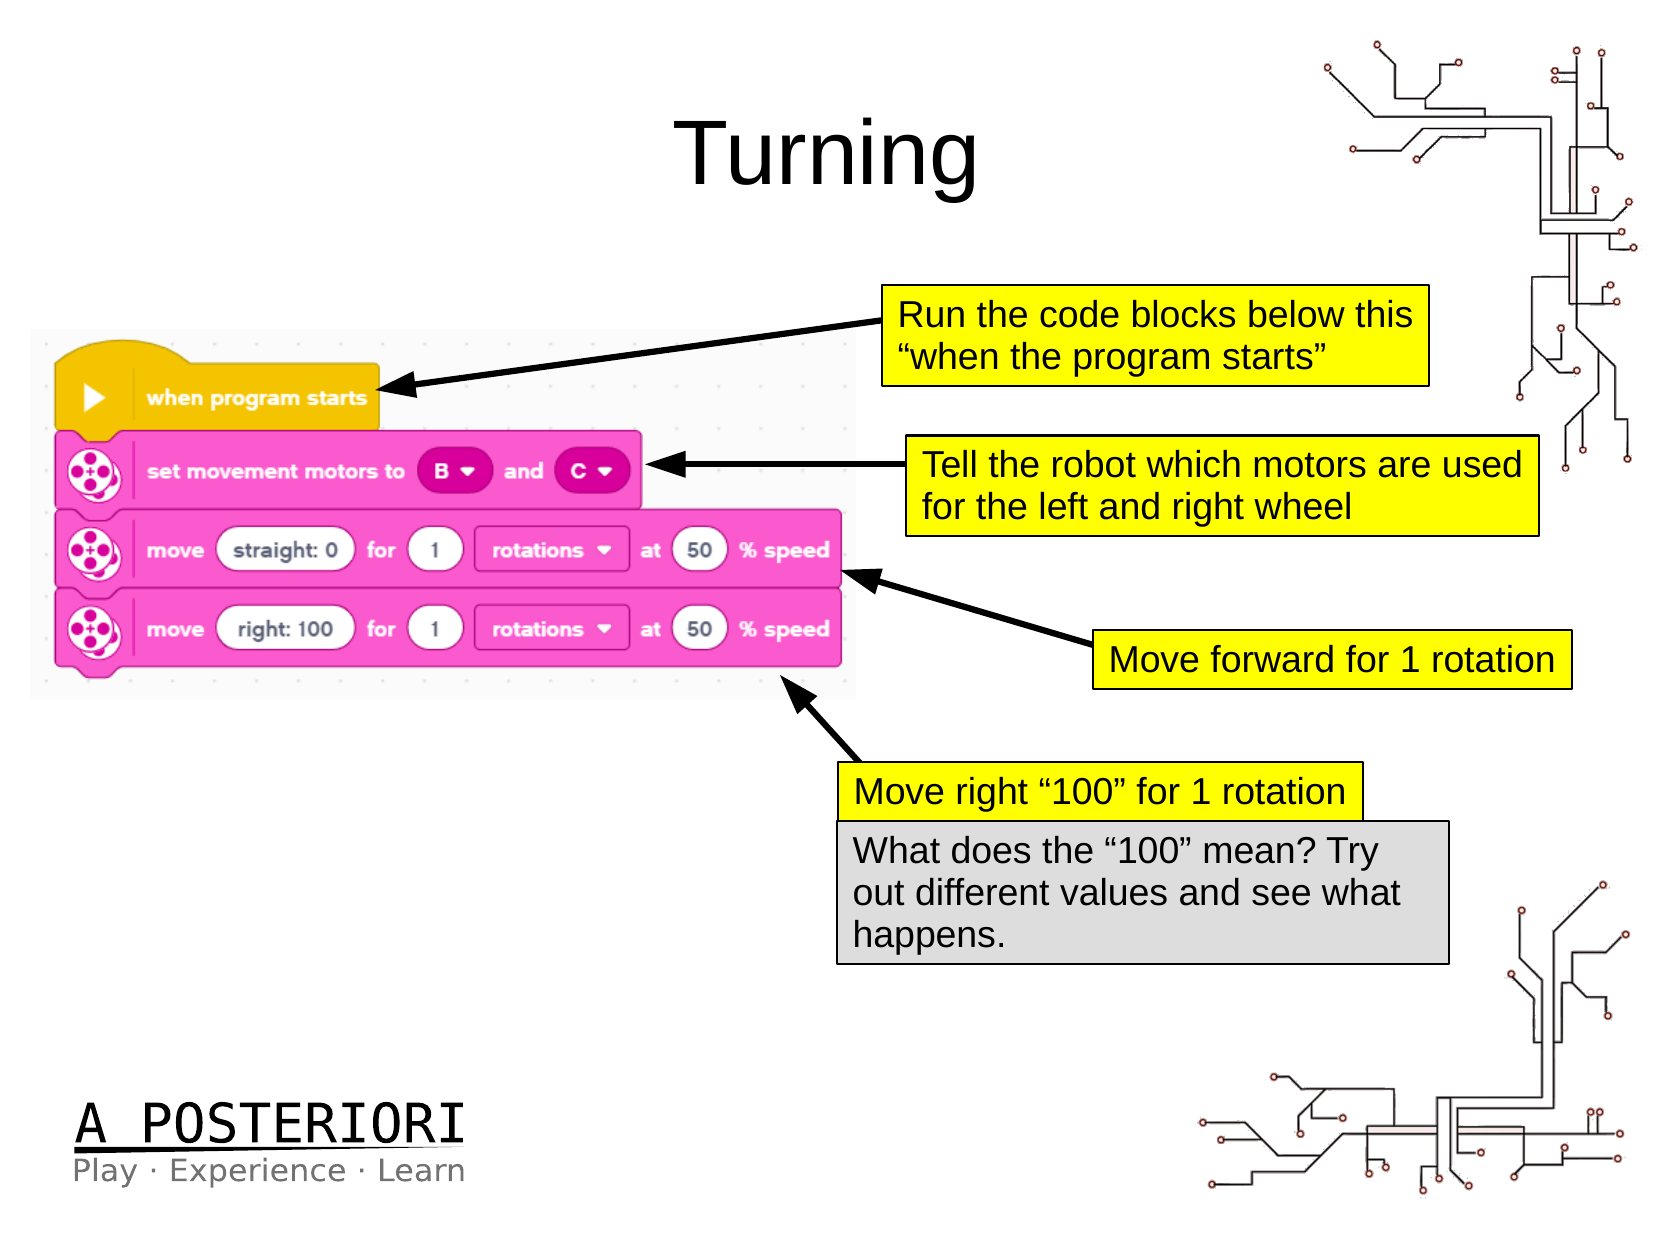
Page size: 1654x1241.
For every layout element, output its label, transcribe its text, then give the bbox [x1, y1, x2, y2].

text_box Tell the robot which motors are used for the left and right wheel [906, 435, 1540, 537]
text_box Run the code blocks below this “when the program starts” [881, 285, 1430, 386]
text_box Move right “100” for 1 rotation [837, 761, 1363, 820]
title Turning [82, 49, 1571, 257]
picture [1177, 863, 1635, 1200]
text_box Move forward for 1 rotation [1092, 630, 1573, 689]
text_box What does the “100” mean? Try out different values and see what happens. [836, 820, 1450, 964]
picture [30, 329, 856, 699]
picture [1305, 35, 1643, 495]
